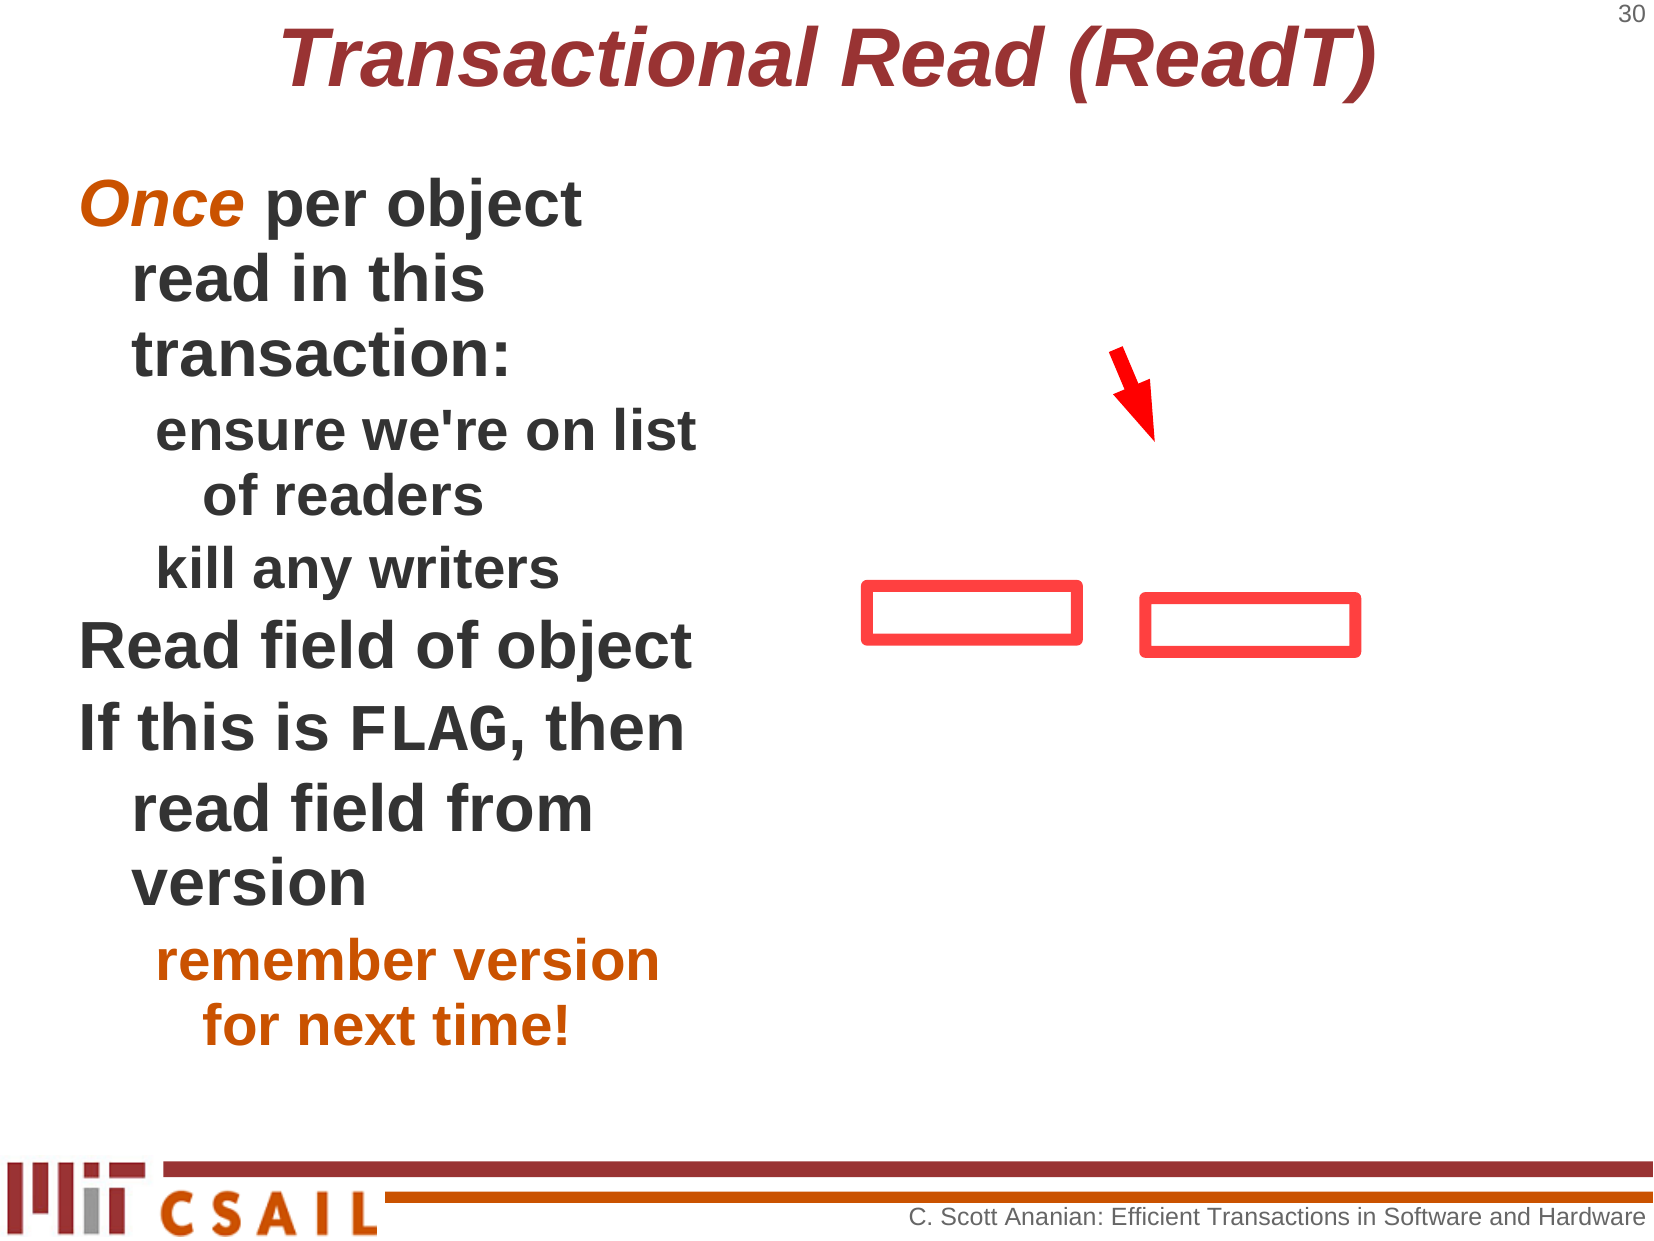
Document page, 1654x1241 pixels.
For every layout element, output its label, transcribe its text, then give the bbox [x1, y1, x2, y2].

title Transactional Read (ReadT) [121, 0, 1534, 115]
list Once per object read in this transaction: ensure we're on list of readers kill any writers Read field of object If this is FLAG, then read field from version remember version for next time! [61, 166, 726, 1147]
picture [0, 1155, 377, 1237]
picture [820, 202, 1653, 834]
